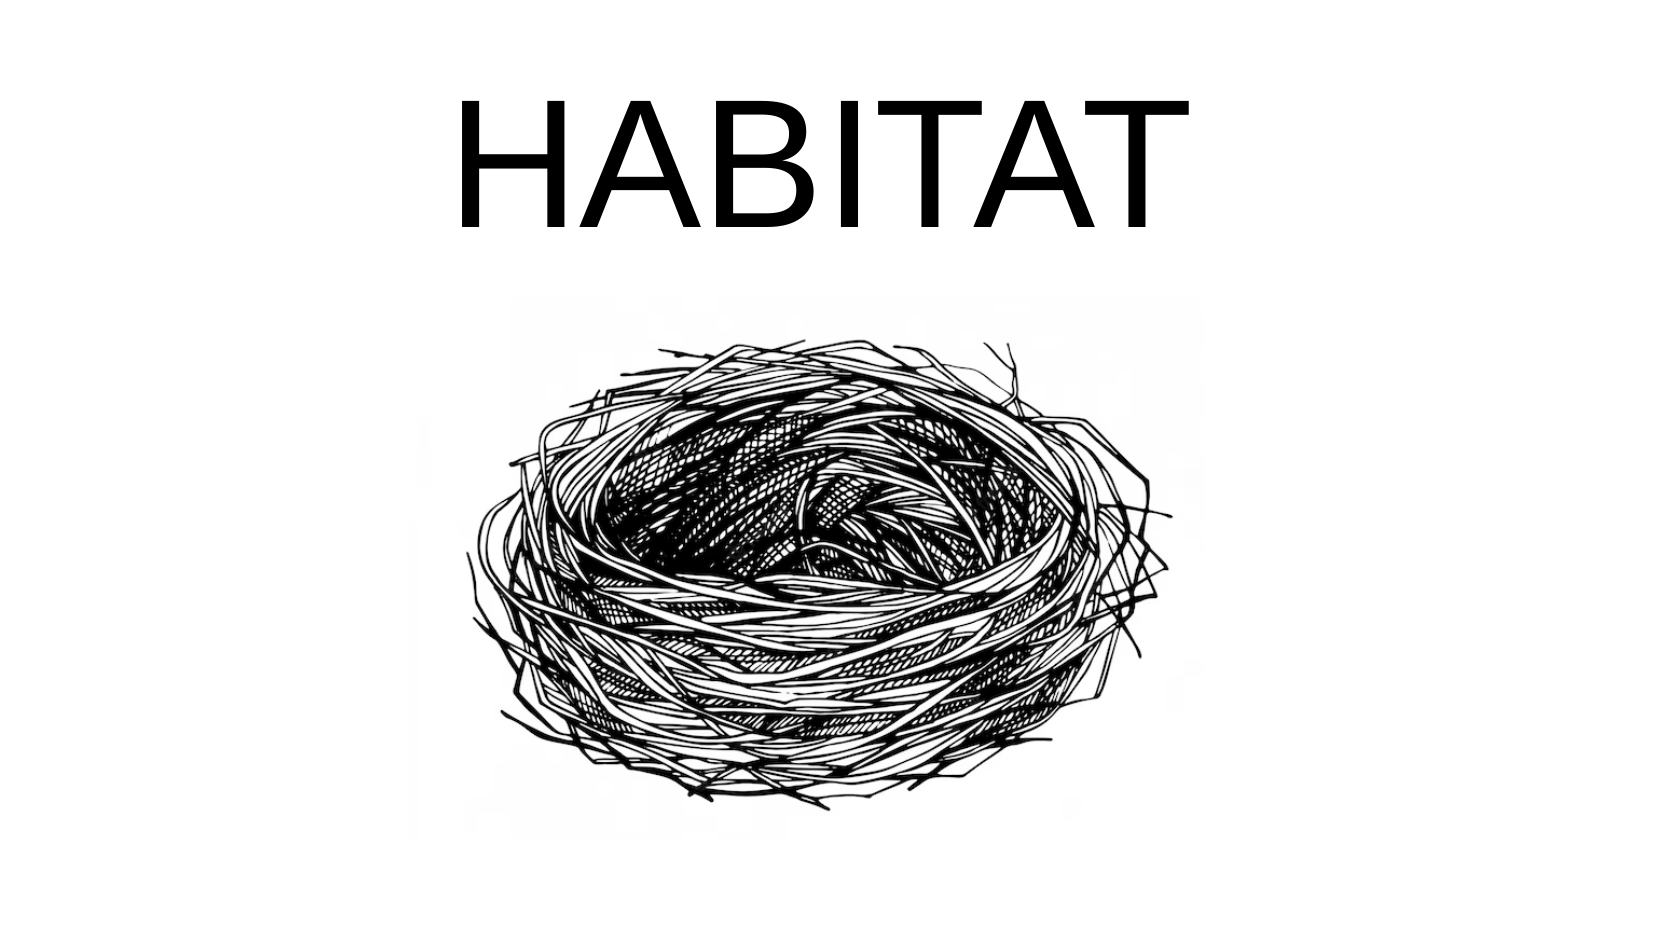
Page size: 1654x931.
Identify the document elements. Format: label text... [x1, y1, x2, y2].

picture [407, 298, 1205, 839]
title HABITAT [76, 60, 1565, 266]
